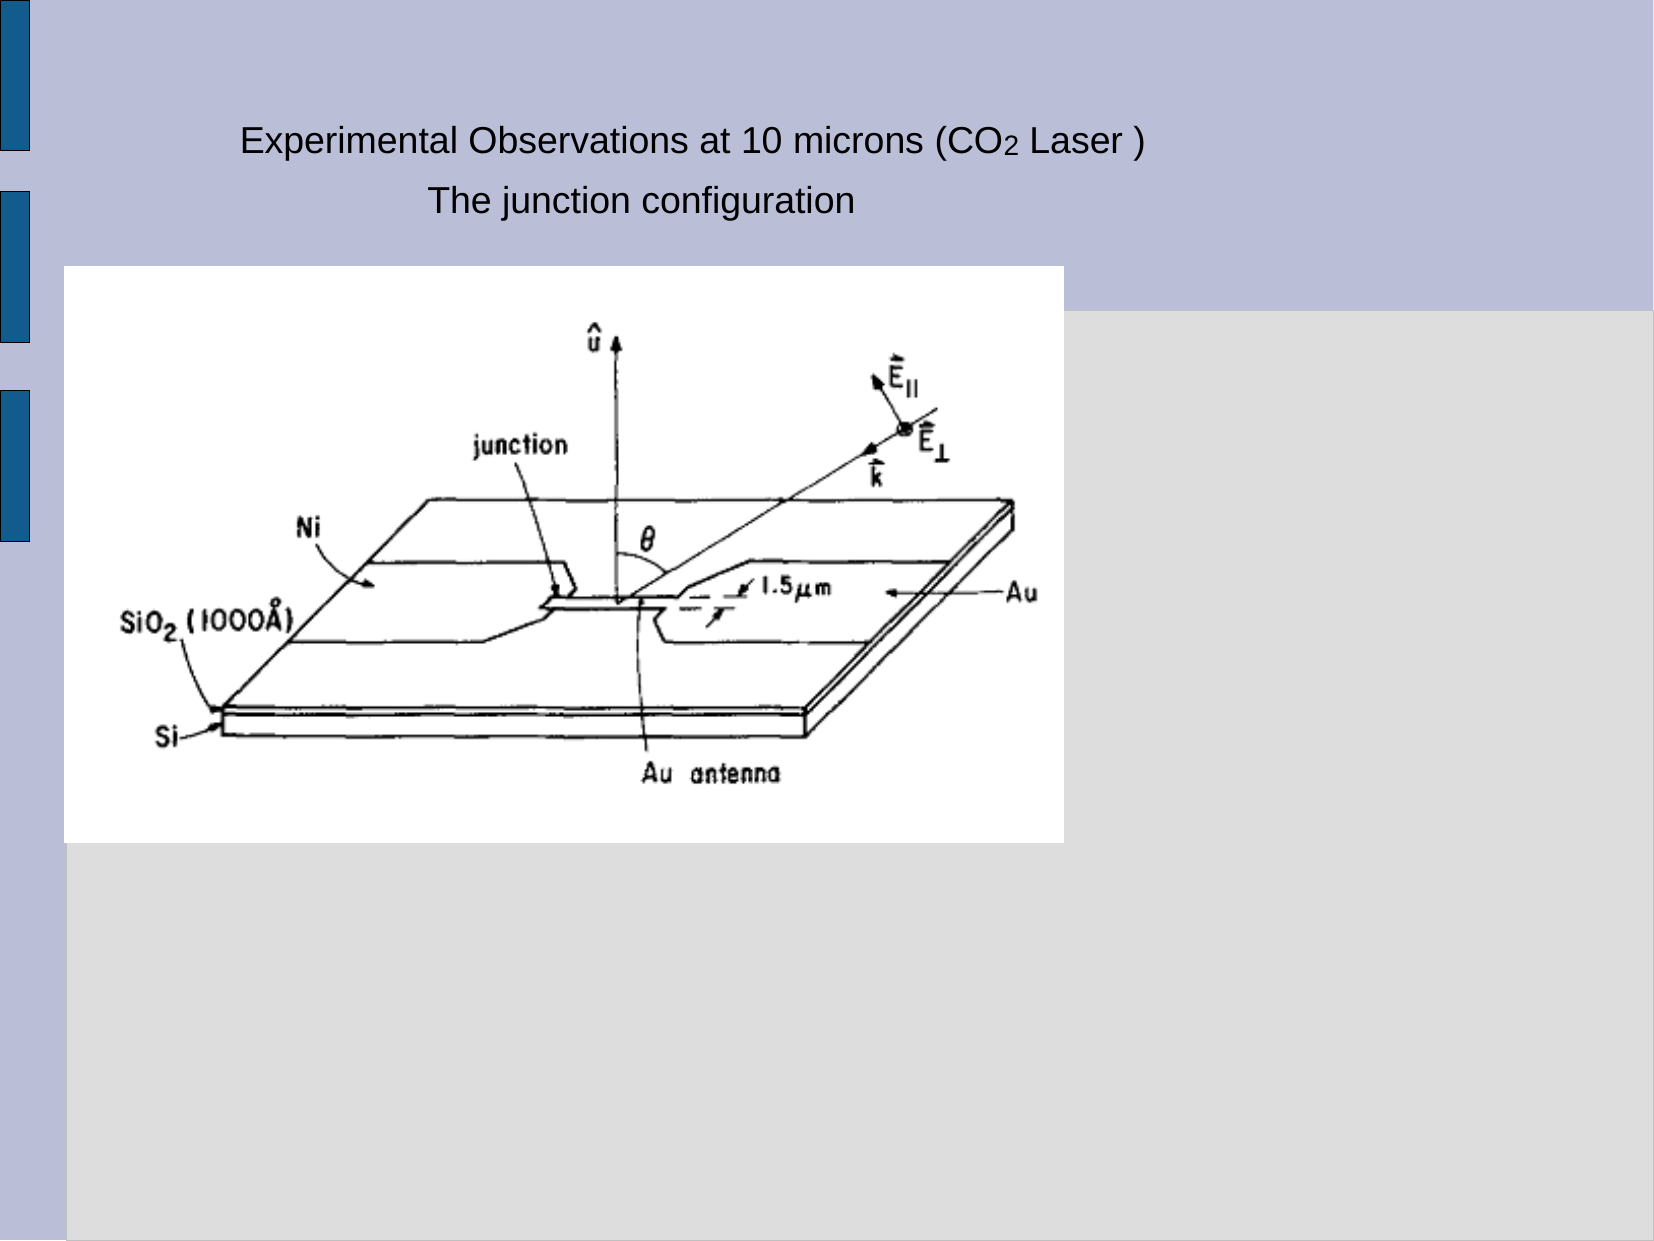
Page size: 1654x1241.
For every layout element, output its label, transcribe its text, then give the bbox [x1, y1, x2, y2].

text_box Experimental Observations at 10 microns (CO2 Laser ) [225, 112, 1161, 177]
text_box The junction configuration [412, 171, 871, 229]
picture [64, 266, 1064, 843]
